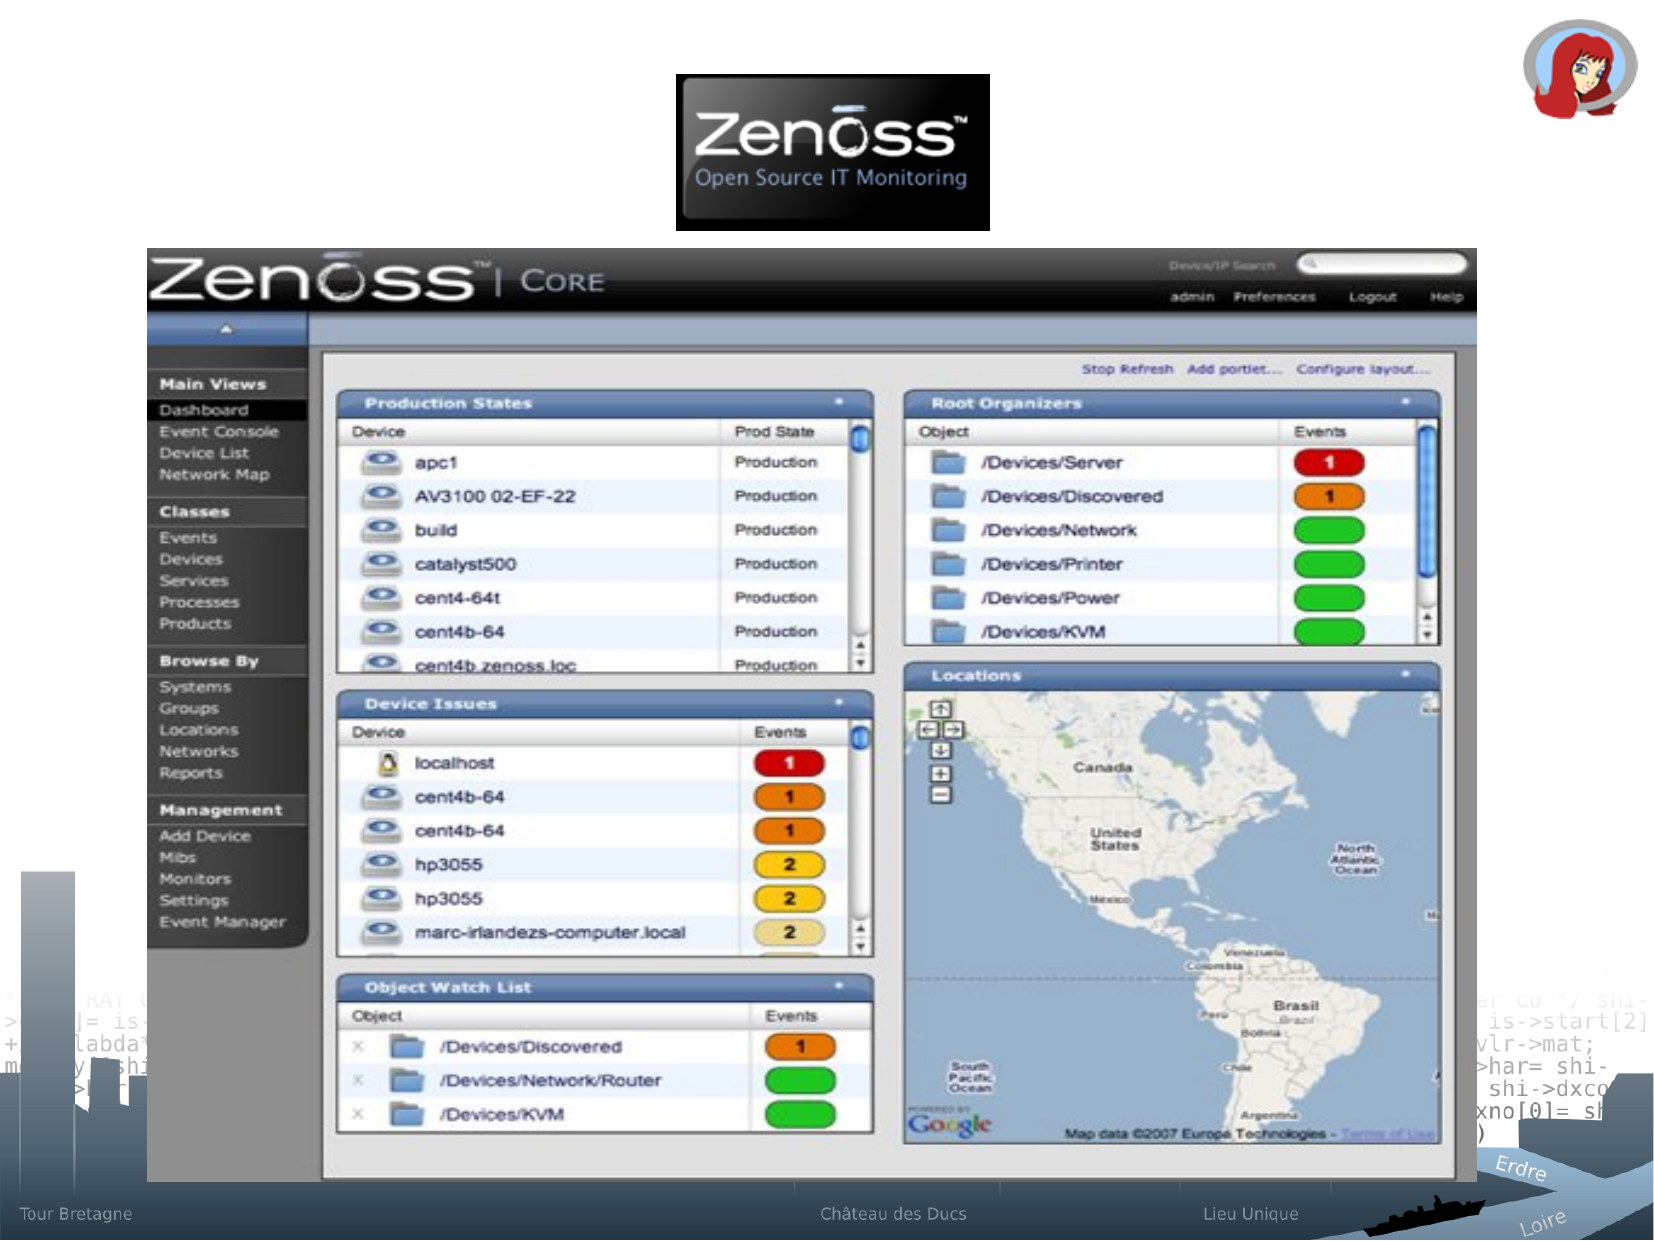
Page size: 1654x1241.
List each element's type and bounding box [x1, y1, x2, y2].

picture [0, 248, 1654, 1241]
picture [1523, 19, 1638, 119]
picture [676, 74, 990, 231]
